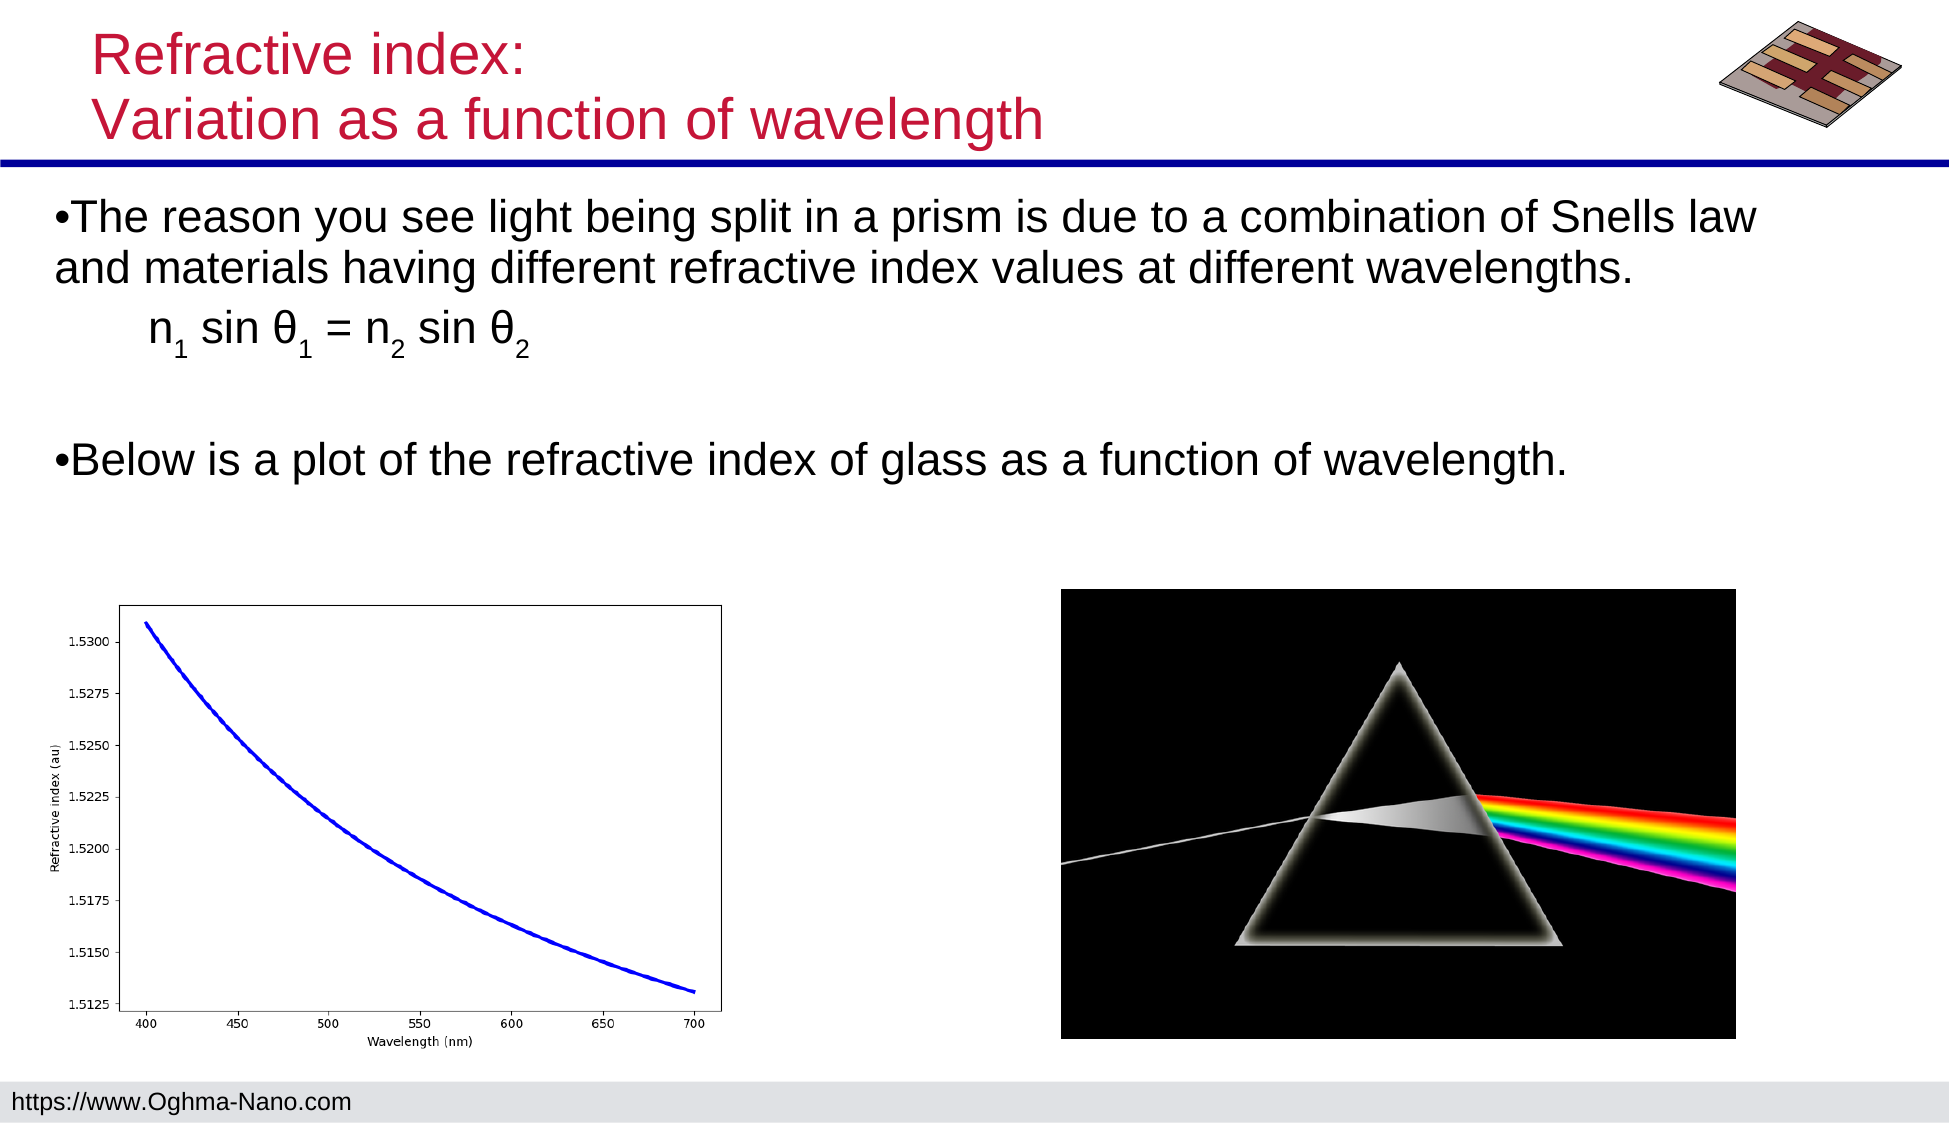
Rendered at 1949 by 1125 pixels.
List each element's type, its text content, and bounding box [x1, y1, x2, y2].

list The reason you see light being split in a prism is due to a combination of Snells law and materials having different refractive index values at different wavelengths. n1 sin θ1 = n2 sin θ2 Below is a plot of the refractive index of glass as a function of wavelength. [54, 191, 1770, 518]
picture [1061, 589, 1736, 1039]
title Refractive index: Variation as a function of wavelength [76, 14, 1685, 160]
picture [43, 576, 734, 1065]
